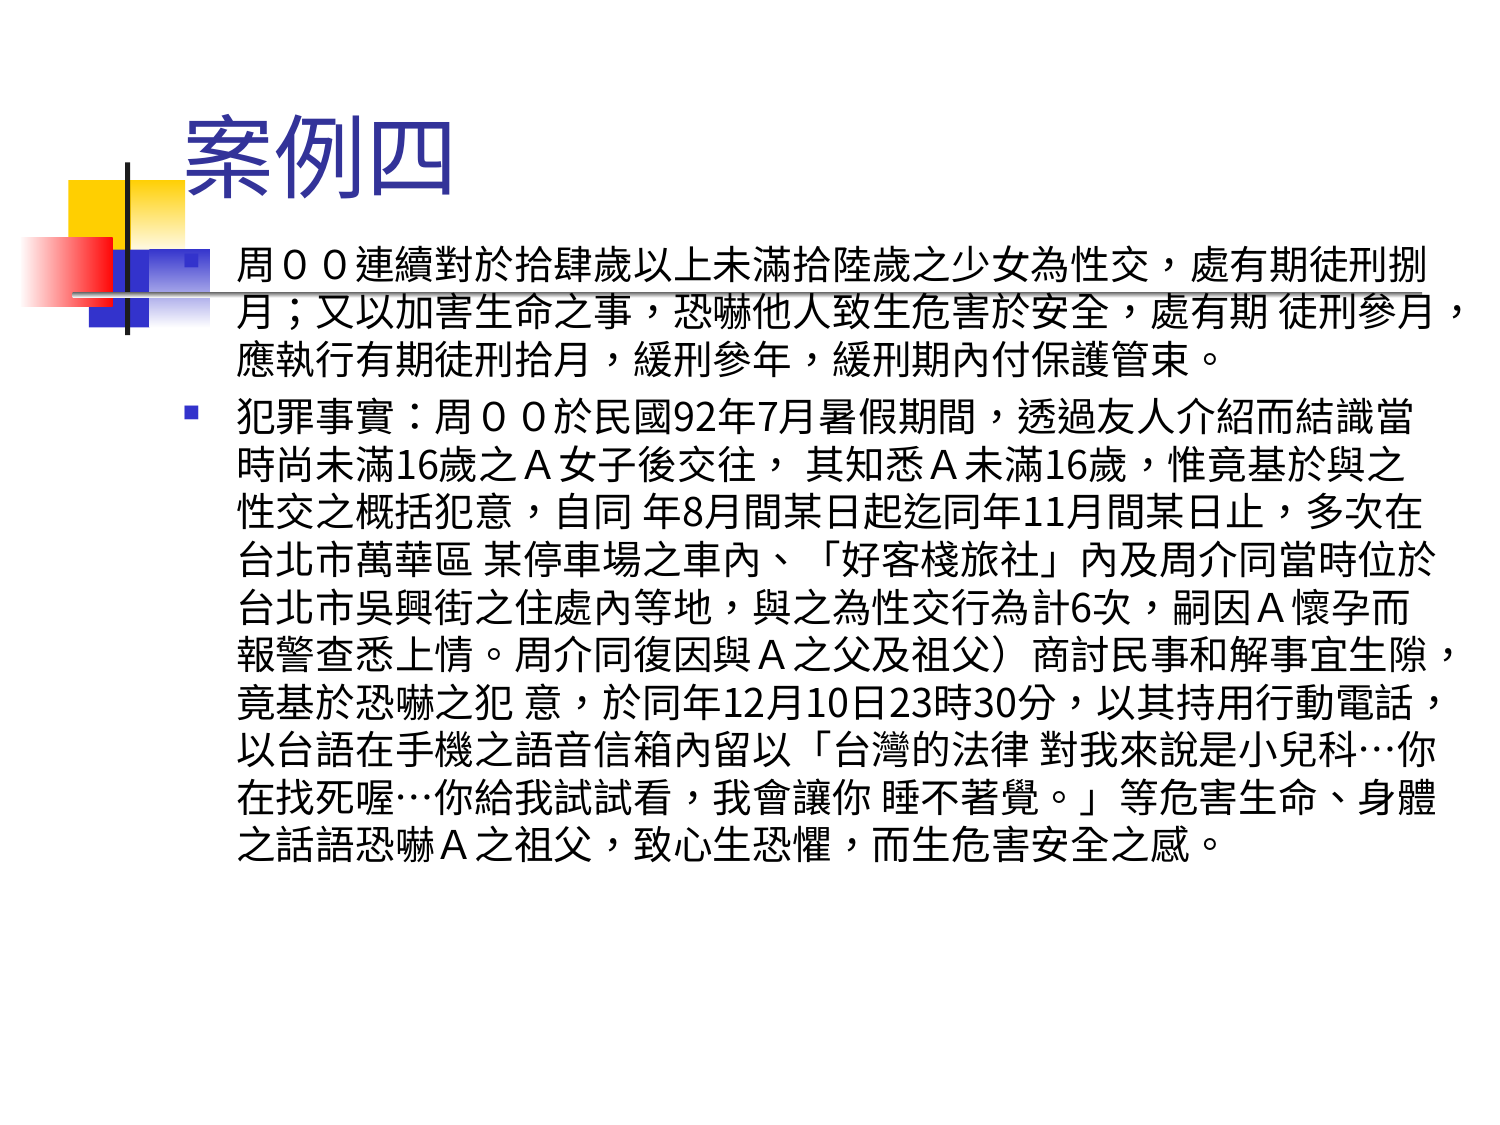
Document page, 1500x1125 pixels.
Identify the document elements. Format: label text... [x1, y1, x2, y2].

list 周００連續對於拾肆歲以上未滿拾陸歲之少女為性交，處有期徒刑捌月；又以加害生命之事，恐嚇他人致生危害於安全，處有期 徒刑參月，應執行有期徒刑拾月，緩刑參年，緩刑期內付保護管束。 犯罪事實：周００於民國92年7月暑假期間，透過友人介紹而結識當時尚未滿16歲之Ａ女子後交往， 其知悉Ａ未滿16歲，惟竟基於與之性交之概括犯意，自同 年8月間某日起迄同年11月間某日止，多次在台北市萬華區 某停車場之車內、「好客棧旅社」內及周介同當時位於台北市吳興街之住處內等地，與之為性交行為計6次，嗣因Ａ懷孕而報警查悉上情。周介同復因與Ａ之父及祖父）商討民事和解事宜生隙，竟基於恐嚇之犯 意，於同年12月10日23時30分，以其持用行動電話，以台語在手機之語音信箱內留以「台灣的法律 對我來說是小兒科…你在找死喔…你給我試試看，我會讓你 睡不著覺。」等危害生命、身體之話語恐嚇Ａ之祖父，致心生恐懼，而生危害安全之感。 [174, 224, 1450, 901]
title 案例四 [174, 37, 1454, 225]
